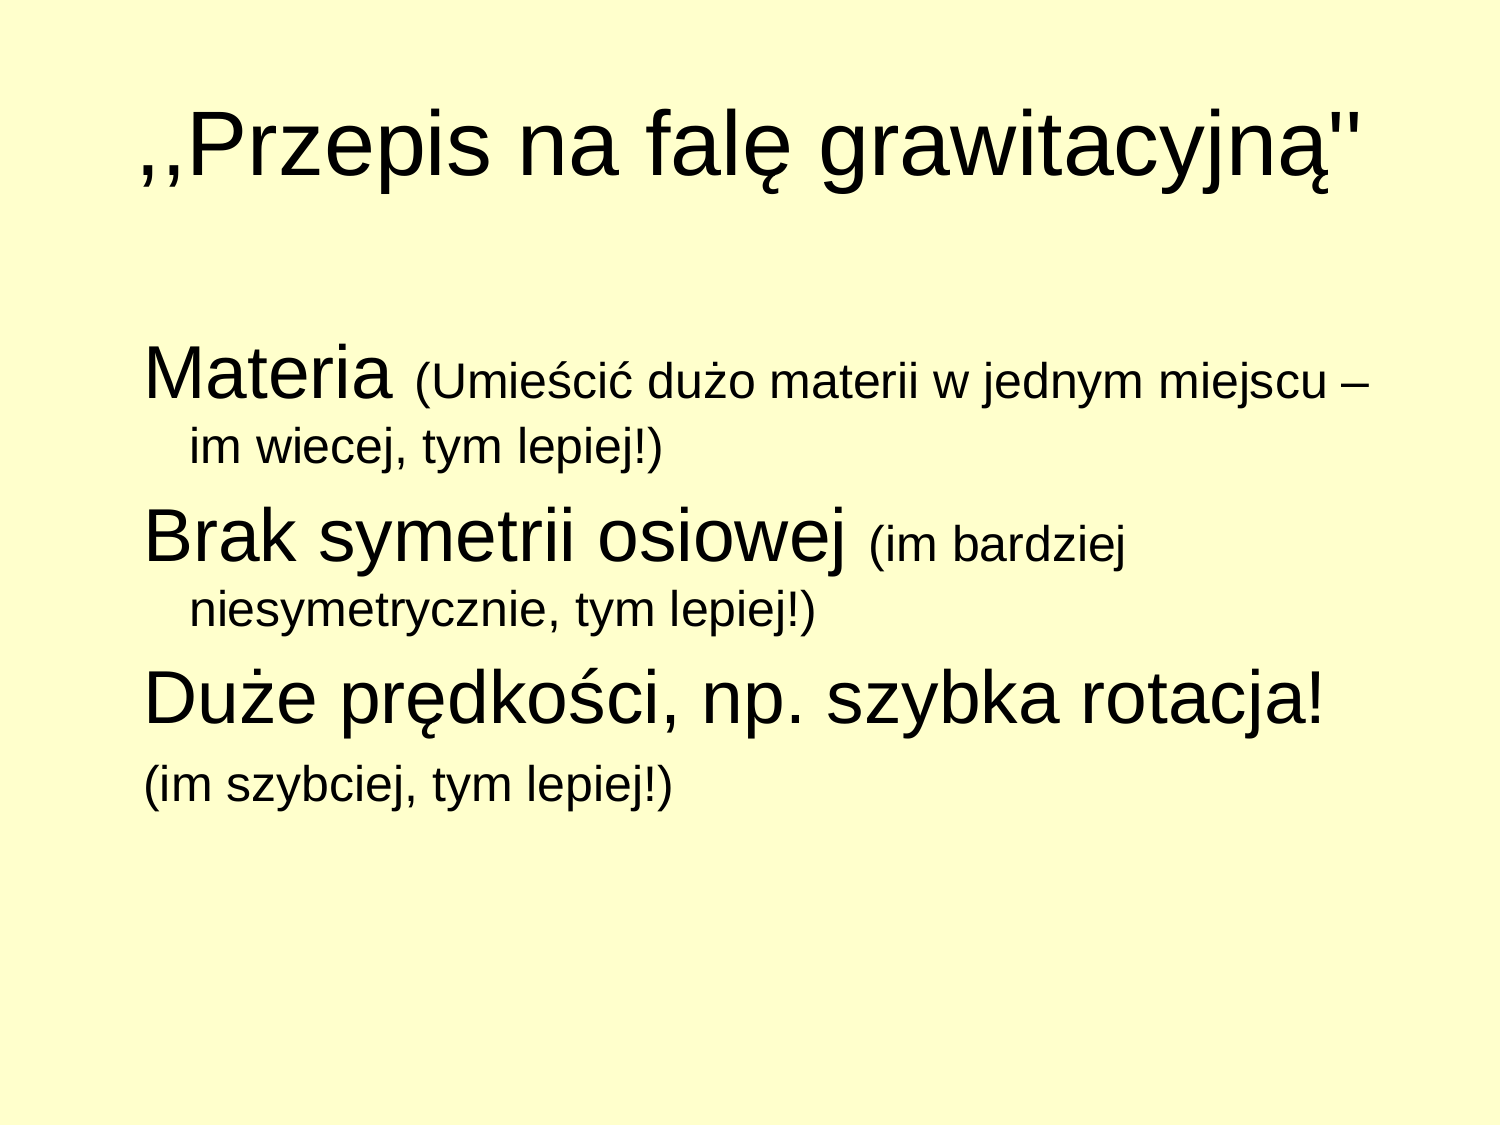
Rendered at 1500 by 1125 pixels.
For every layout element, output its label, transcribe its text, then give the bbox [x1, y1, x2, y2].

title ,,Przepis na falę grawitacyjną'' [75, 45, 1426, 233]
list Materia (Umieścić dużo materii w jednym miejscu – im wiecej, tym lepiej!) Brak symetrii osiowej (im bardziej niesymetrycznie, tym lepiej!) Duże prędkości, np. szybka rotacja! (im szybciej, tym lepiej!) [53, 316, 1436, 841]
